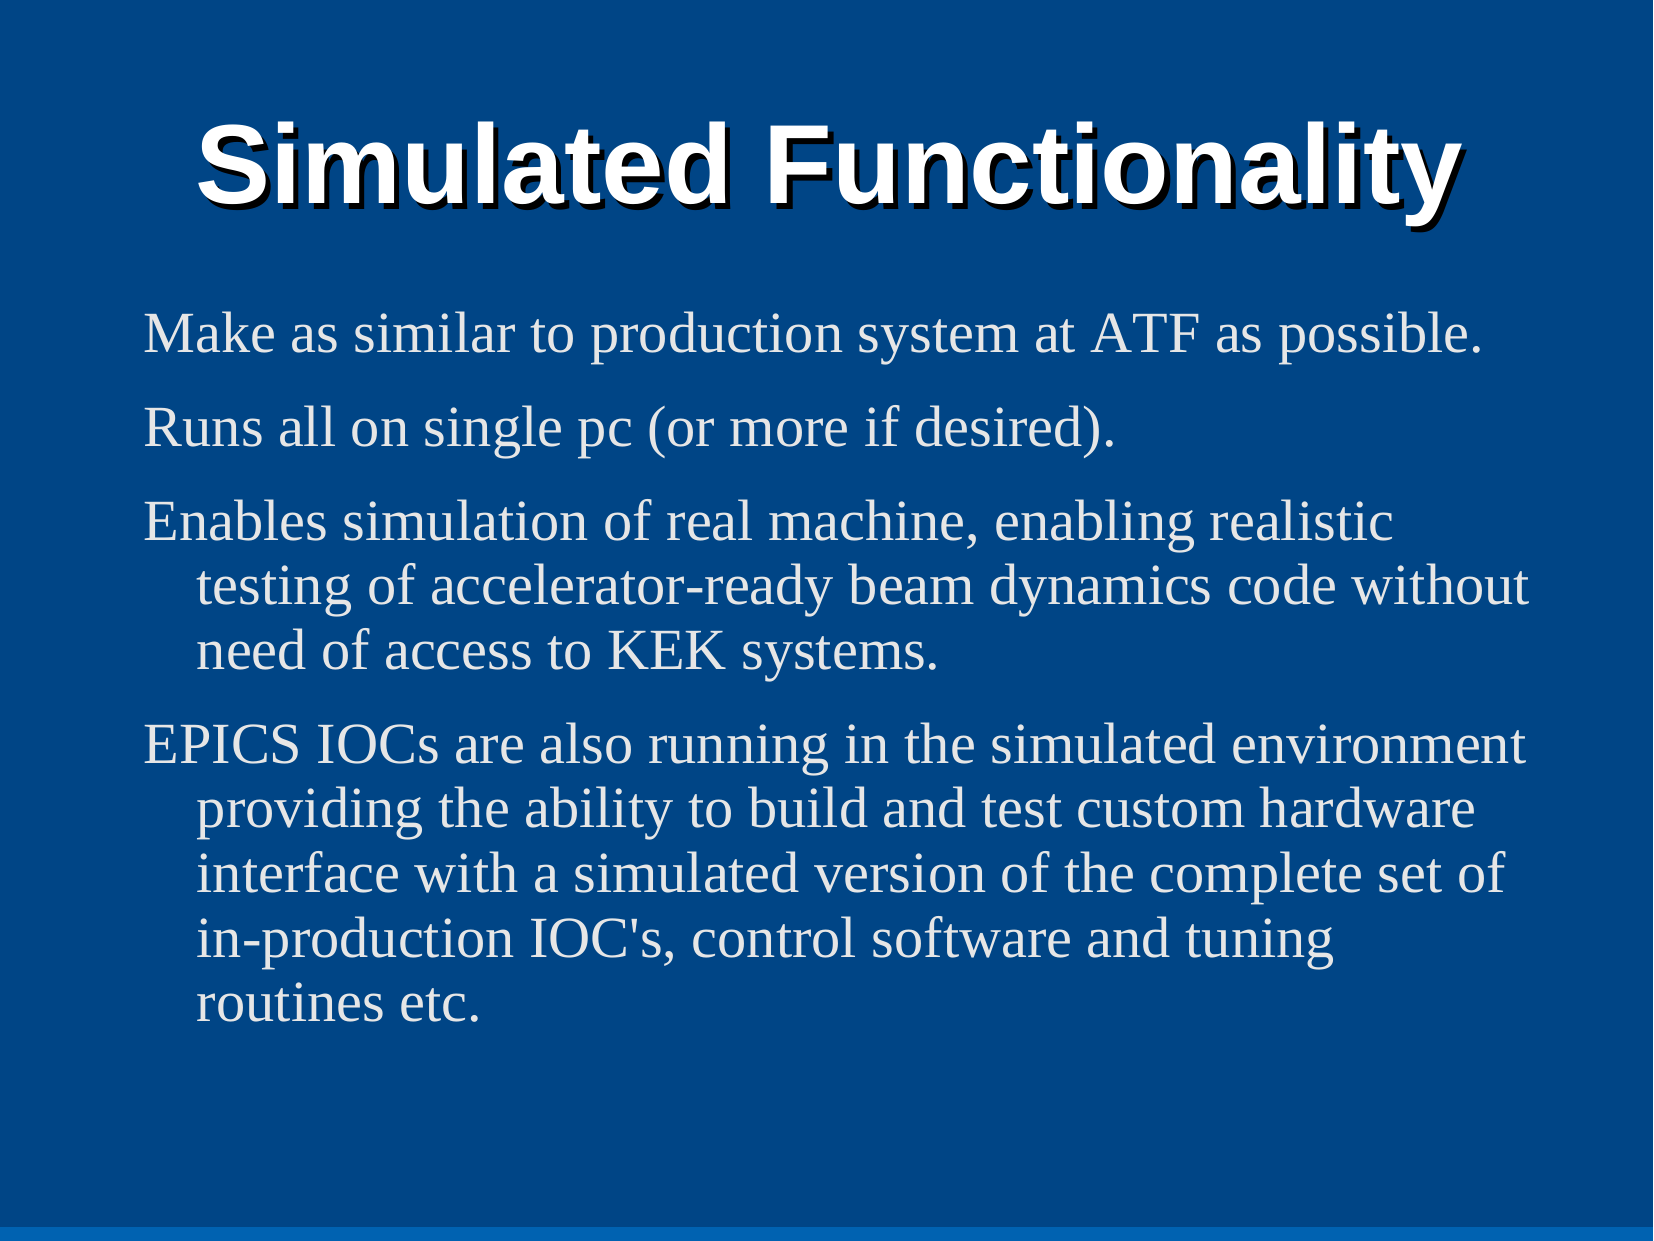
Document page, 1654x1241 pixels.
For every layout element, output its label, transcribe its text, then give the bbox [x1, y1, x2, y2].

title Simulated Functionality [124, 61, 1536, 269]
list Make as similar to production system at ATF as possible. Runs all on single pc (or more if desired). Enables simulation of real machine, enabling realistic testing of accelerator-ready beam dynamics code without need of access to KEK systems. EPICS IOCs are also running in the simulated environment providing the ability to build and test custom hardware interface with a simulated version of the complete set of in-production IOC's, control software and tuning routines etc. [125, 300, 1538, 1165]
